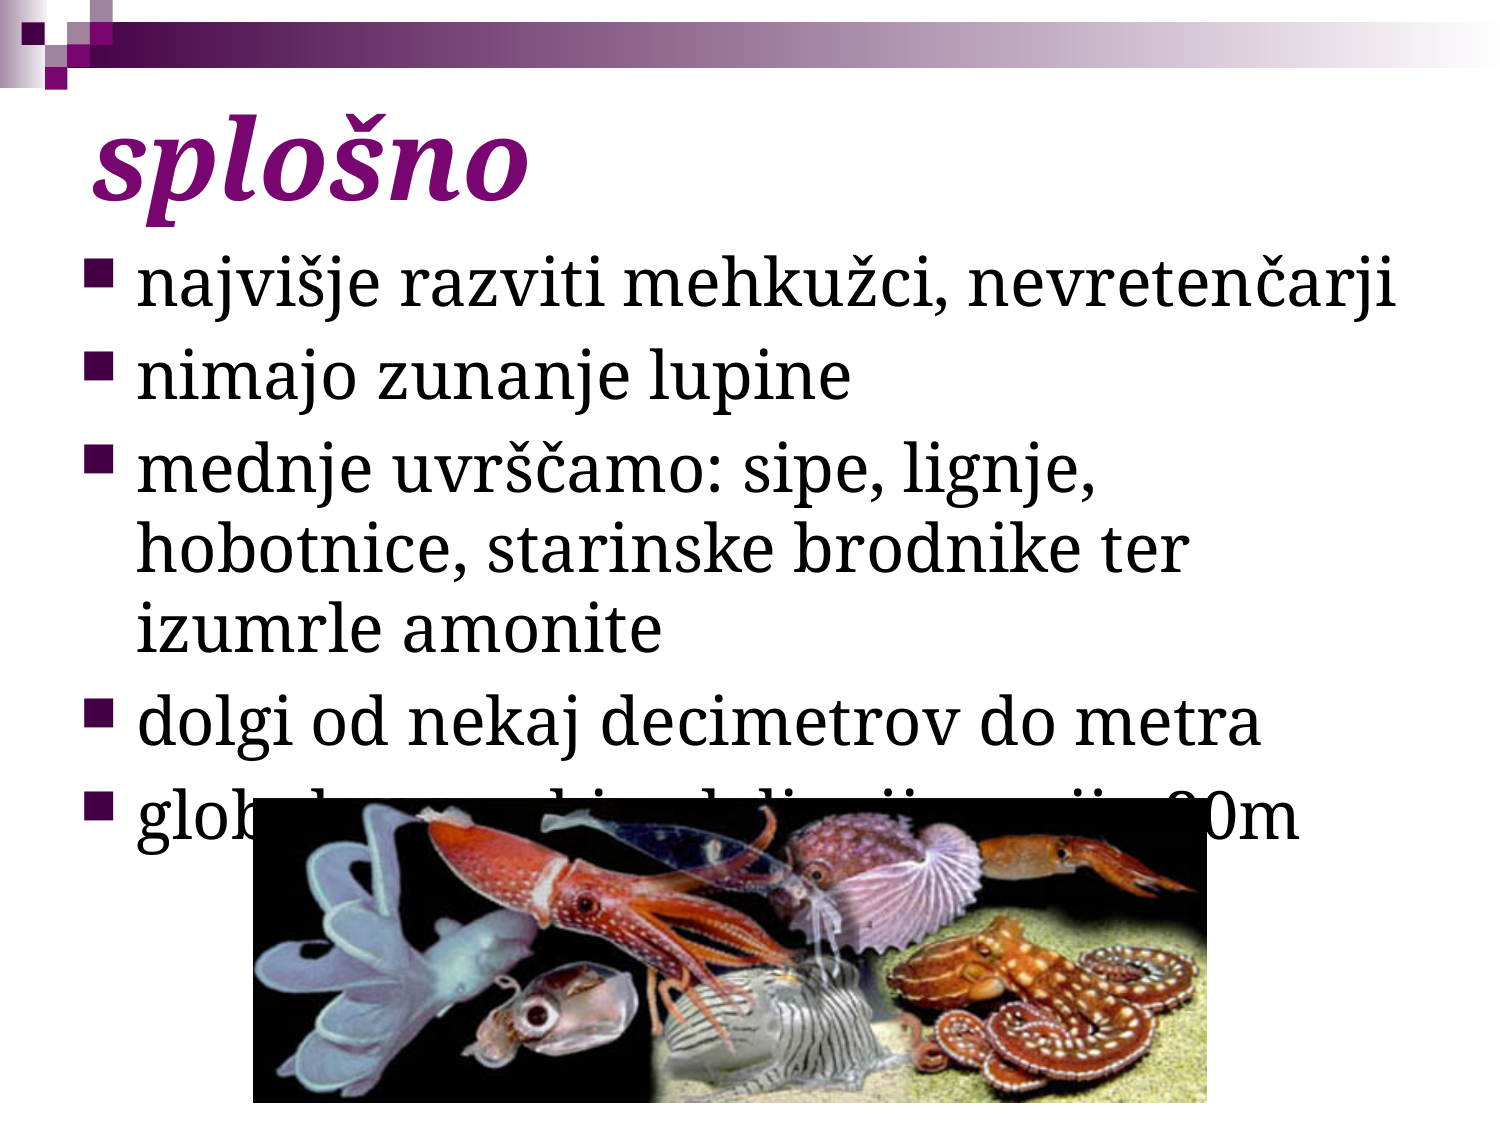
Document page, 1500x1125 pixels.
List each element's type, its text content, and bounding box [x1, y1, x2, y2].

picture [253, 798, 1207, 1103]
title splošno [76, 42, 1427, 268]
list najvišje razviti mehkužci, nevretenčarji nimajo zunanje lupine mednje uvrščamo: sipe, lignje, hobotnice, starinske brodnike ter izumrle amonite dolgi od nekaj decimetrov do metra globokomorski velelignji merijo 20m [64, 231, 1415, 870]
